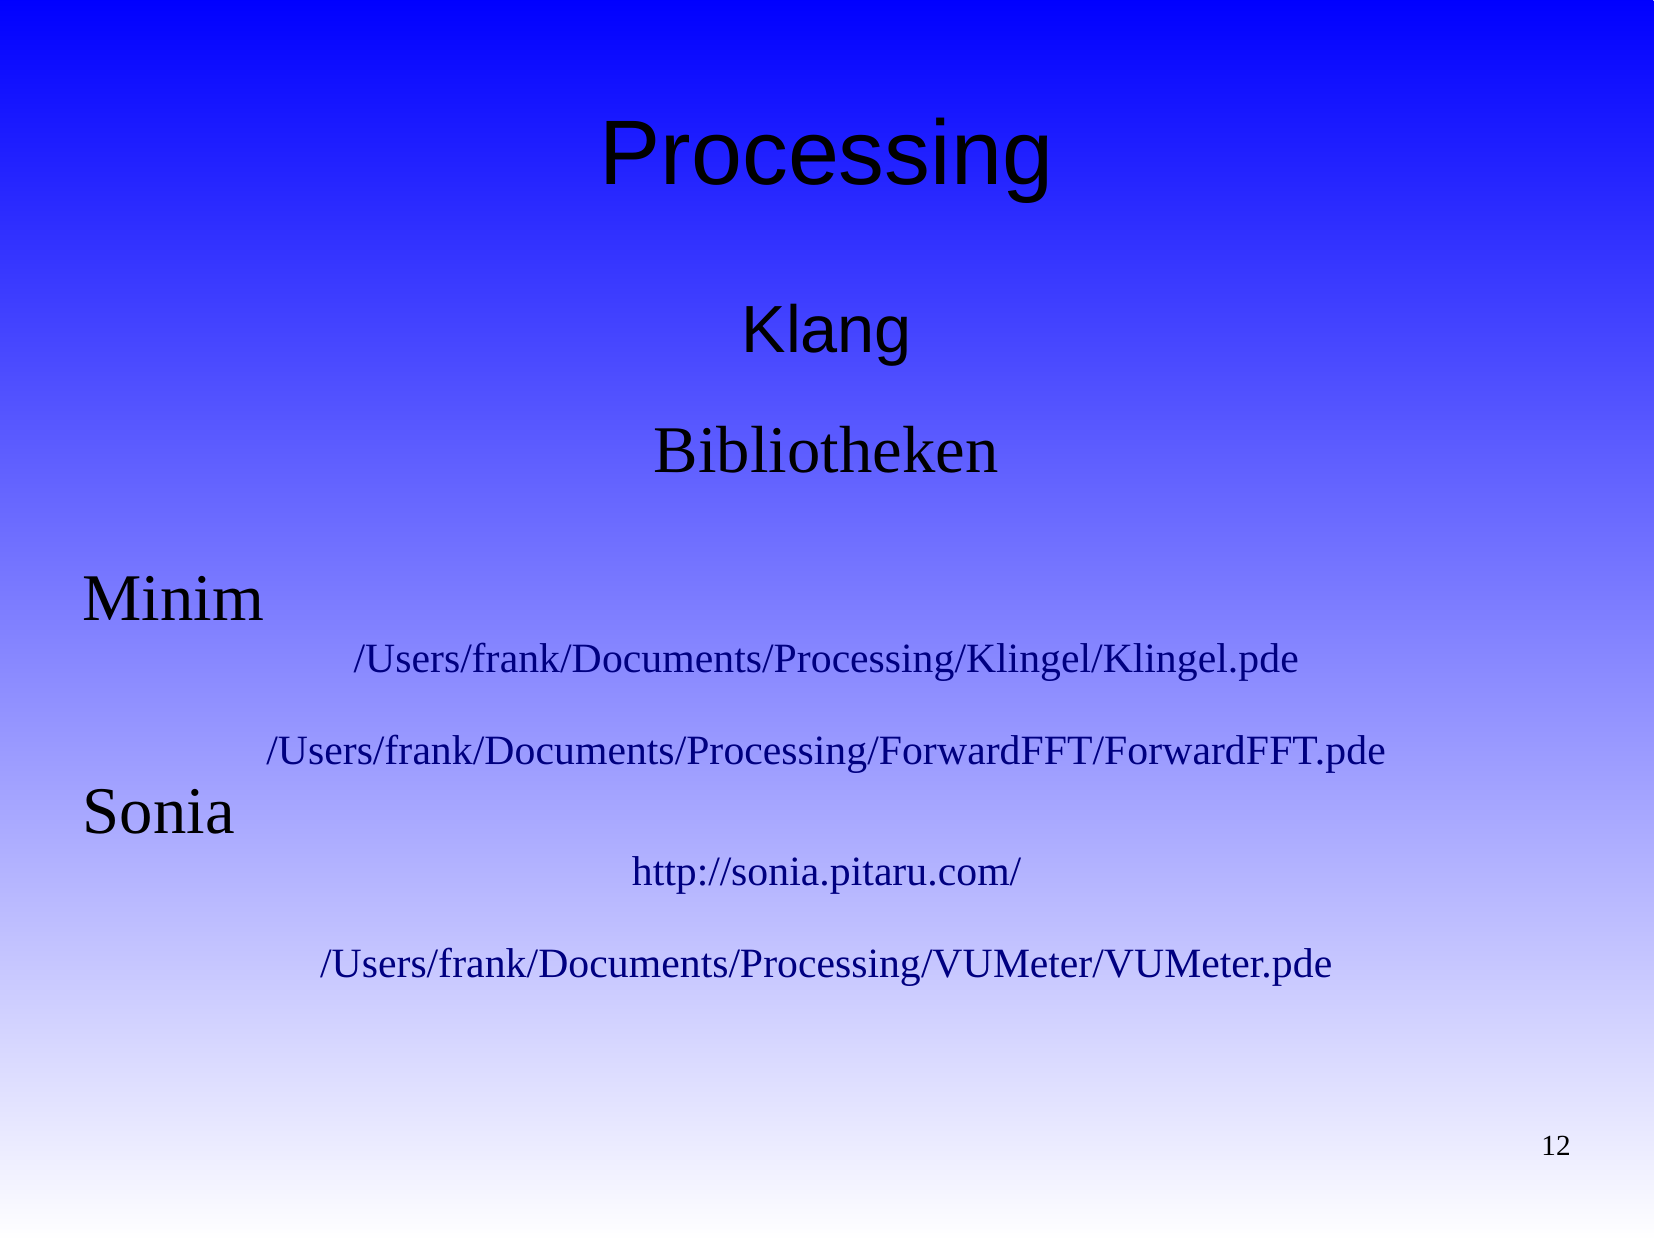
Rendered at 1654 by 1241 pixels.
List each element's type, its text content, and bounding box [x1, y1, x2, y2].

title Processing [82, 49, 1571, 257]
subtitle Klang Bibliotheken Minim /Users/frank/Documents/Processing/Klingel/Klingel.pde /Users/frank/Documents/Processing/ForwardFFT/ForwardFFT.pde Sonia http://sonia.pitaru.com/ /Users/frank/Documents/Processing/VUMeter/VUMeter.pde [82, 292, 1571, 1107]
